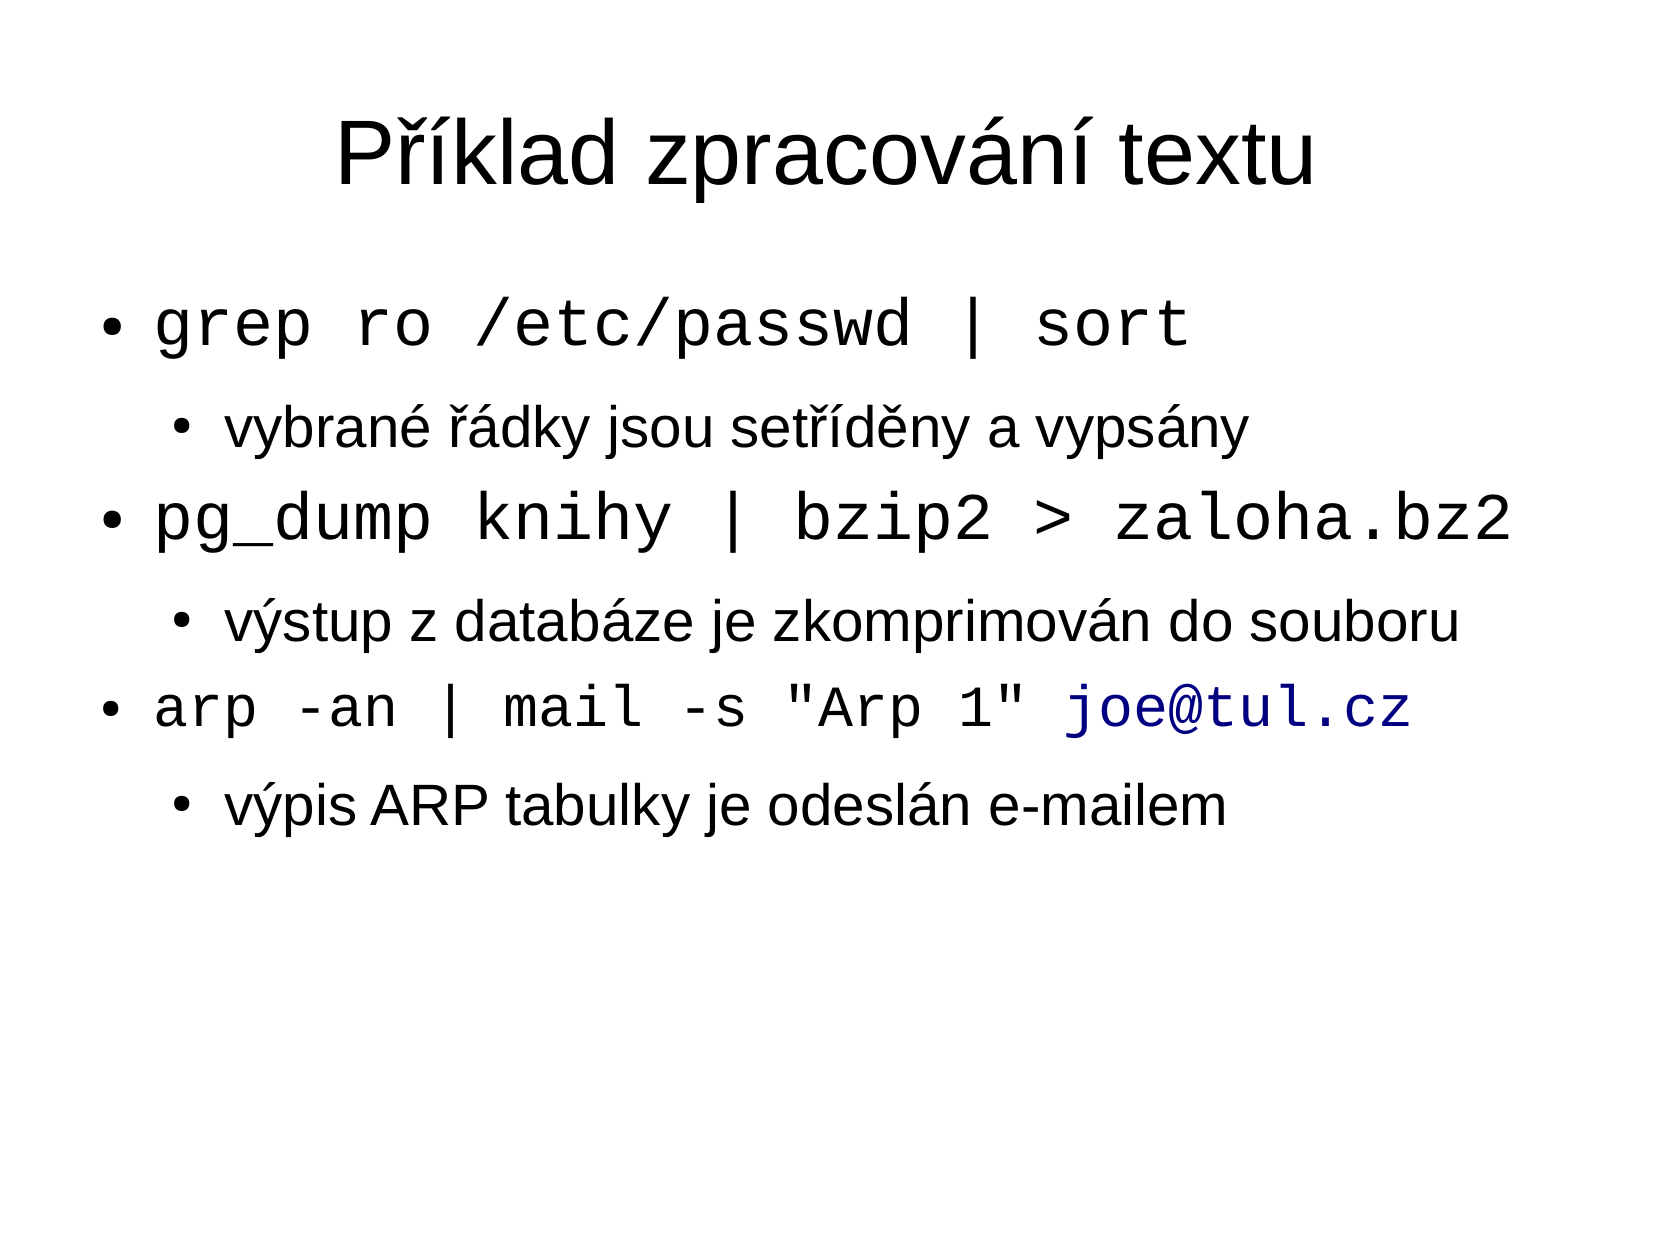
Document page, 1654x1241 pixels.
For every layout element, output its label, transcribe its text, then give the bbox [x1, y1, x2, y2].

list grep ro /etc/passwd | sort vybrané řádky jsou setříděny a vypsány pg_dump knihy | bzip2 > zaloha.bz2 výstup z databáze je zkomprimován do souboru arp -an | mail -s "Arp 1" joe@tul.cz výpis ARP tabulky je odeslán e-mailem [82, 290, 1571, 1109]
title Příklad zpracování textu [82, 49, 1571, 257]
